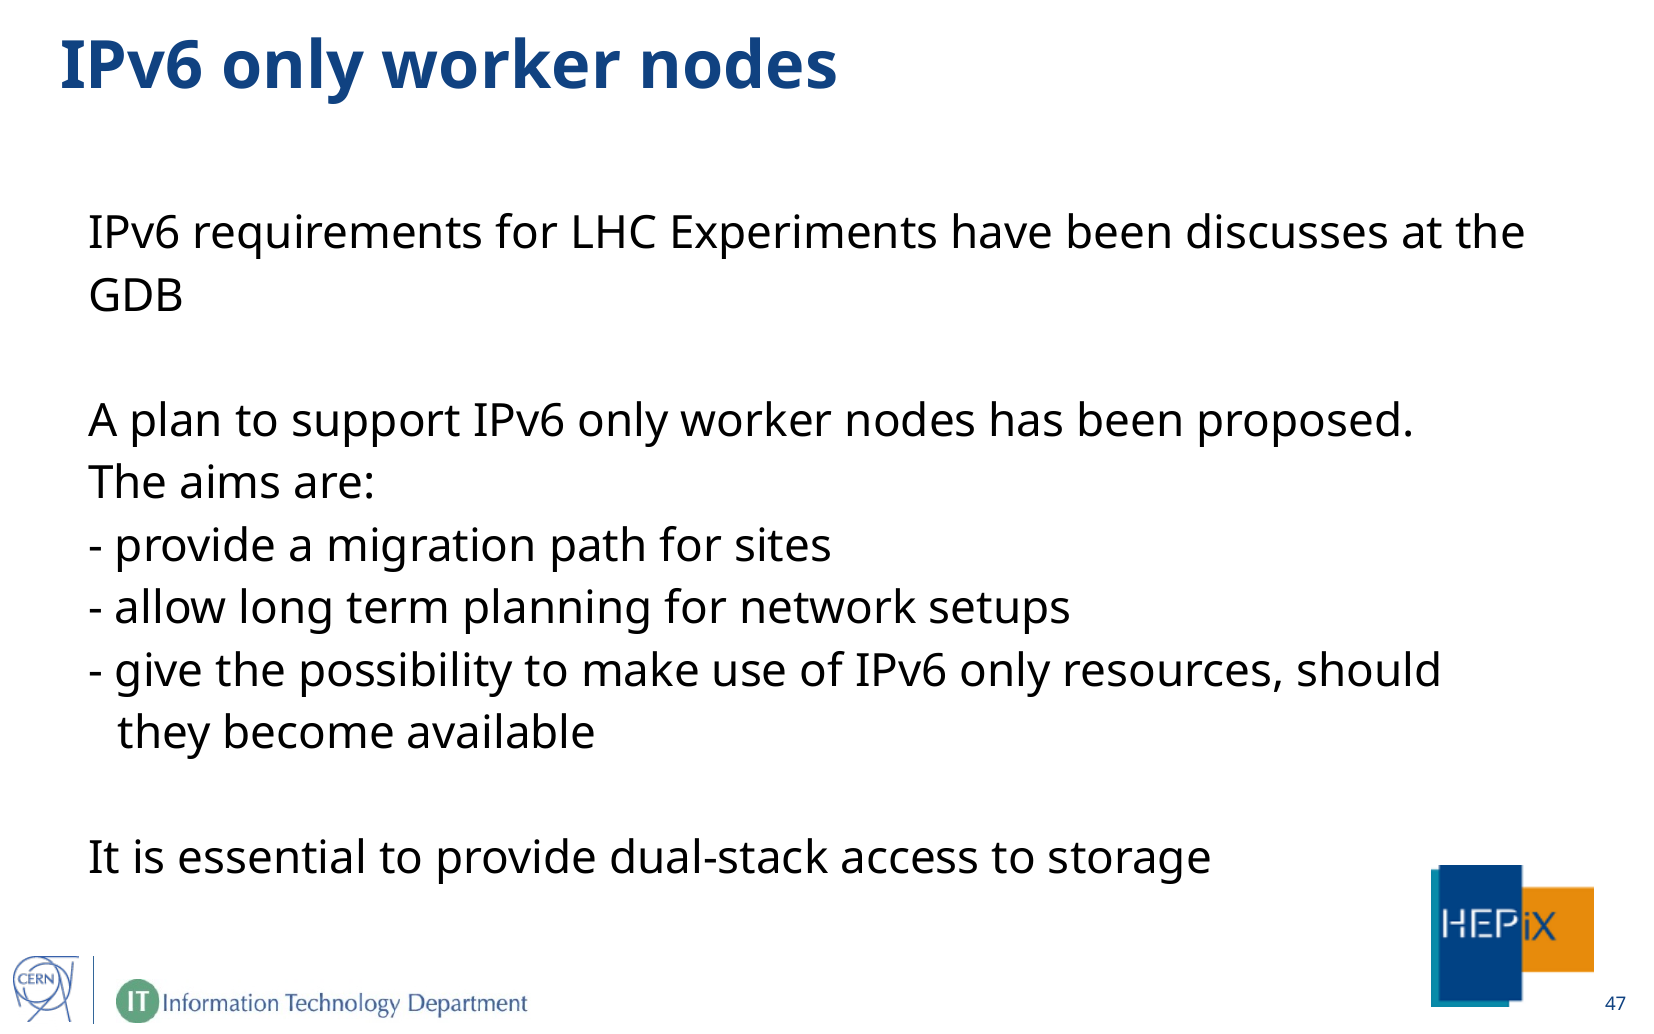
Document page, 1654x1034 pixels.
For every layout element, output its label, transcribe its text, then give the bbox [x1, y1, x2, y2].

picture [1431, 865, 1594, 1007]
picture [116, 979, 788, 1023]
text_box IPv6 requirements for LHC Experiments have been discusses at the GDB A plan to support IPv6 only worker nodes has been proposed. The aims are: - provide a migration path for sites - allow long term planning for network setups - give the possibility to make use of IPv6 only resources, should they become available It is essential to provide dual-stack access to storage [73, 192, 1546, 958]
title IPv6 only worker nodes [60, 0, 1528, 138]
picture [13, 956, 79, 1032]
